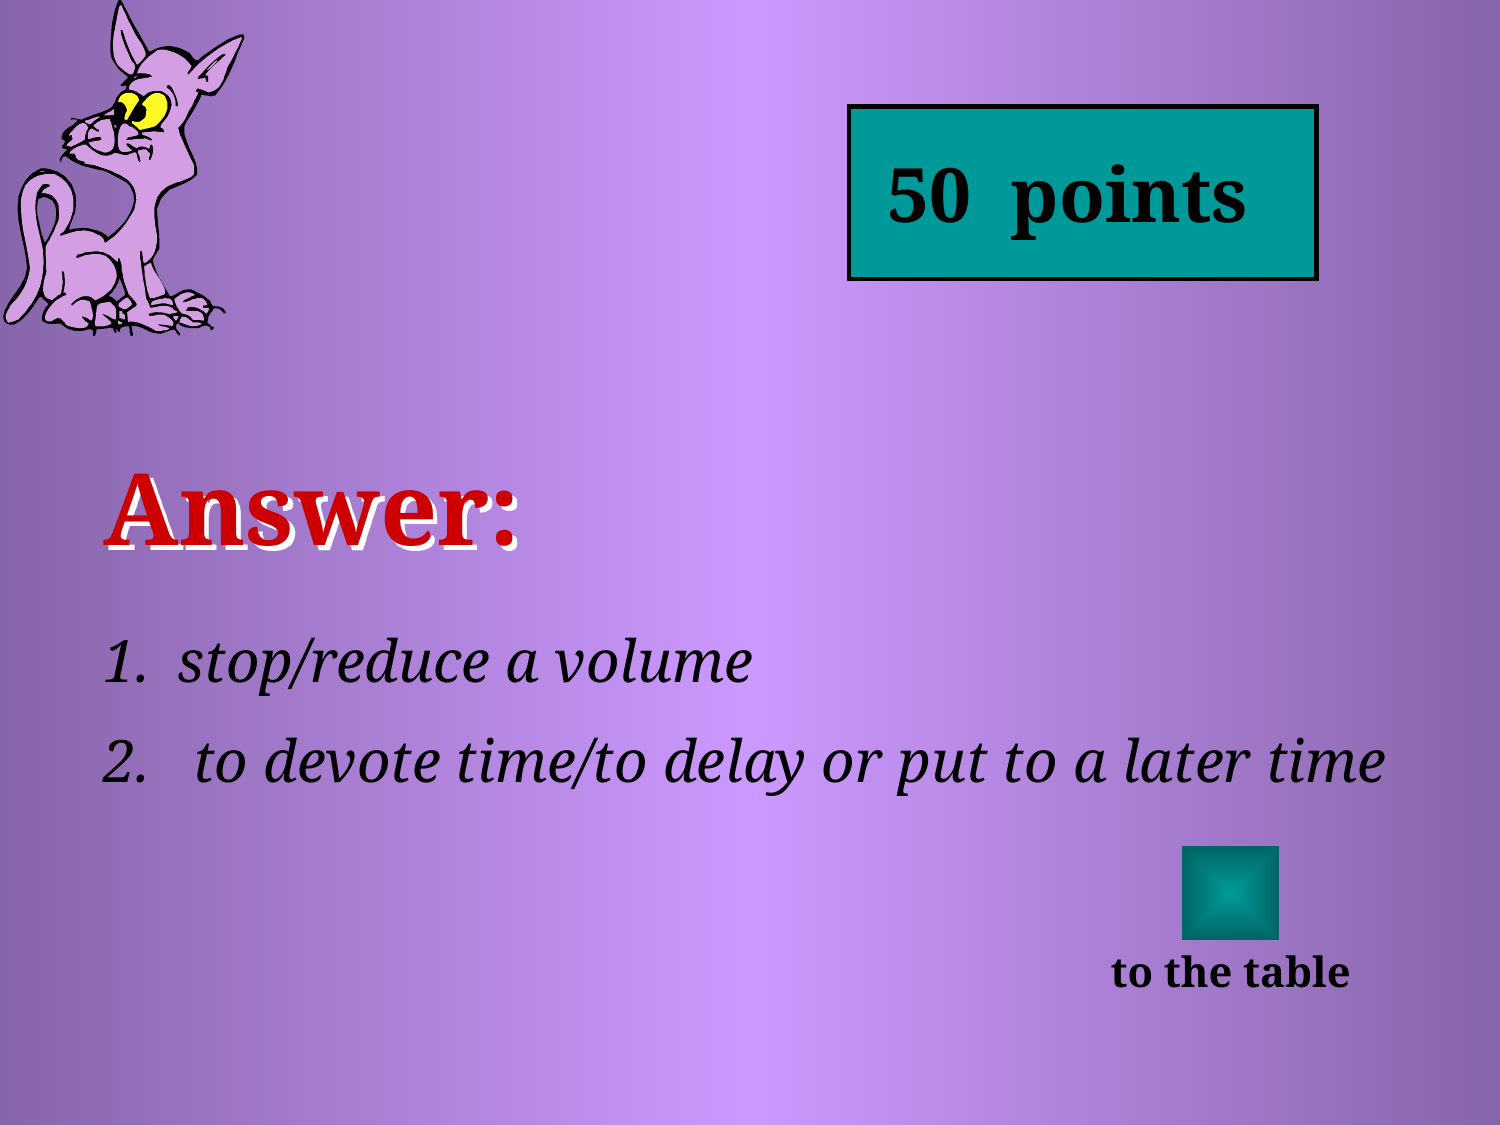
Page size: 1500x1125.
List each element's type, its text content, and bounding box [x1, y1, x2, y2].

text_box [1182, 846, 1279, 940]
text_box 50 points [873, 140, 1286, 245]
text_box [848, 106, 1317, 280]
title Answer: [89, 437, 846, 574]
text_box to the table [1056, 938, 1405, 1004]
text_box stop/reduce a volume to devote time/to delay or put to a later time [88, 617, 1427, 802]
